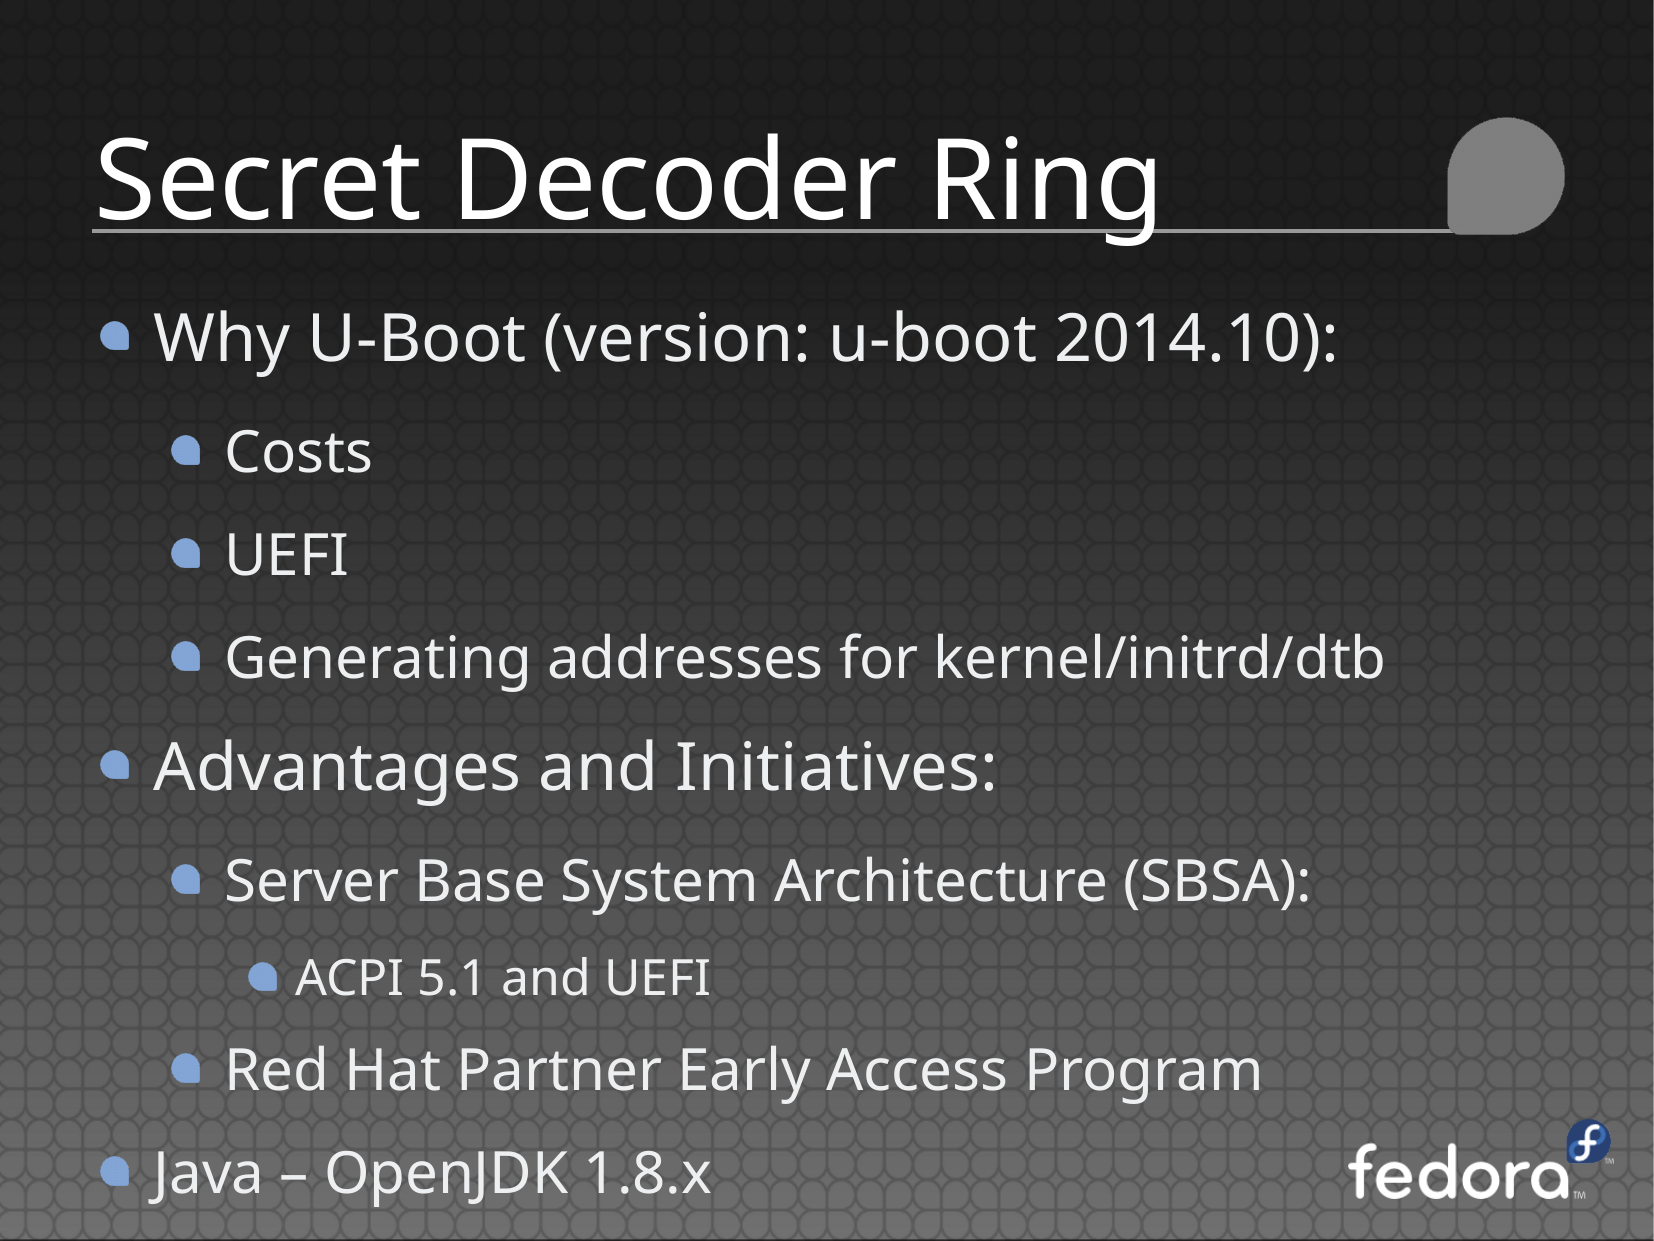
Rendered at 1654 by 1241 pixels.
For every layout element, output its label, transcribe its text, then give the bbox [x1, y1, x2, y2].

list Why U-Boot (version: u-boot 2014.10): Costs UEFI Generating addresses for kernel/initrd/dtb Advantages and Initiatives: Server Base System Architecture (SBSA): ACPI 5.1 and UEFI Red Hat Partner Early Access Program Java – OpenJDK 1.8.x QEMU – aarch64 on X86_64 [82, 290, 1571, 1241]
title Secret Decoder Ring [94, 100, 1426, 251]
picture [0, 0, 1654, 1241]
